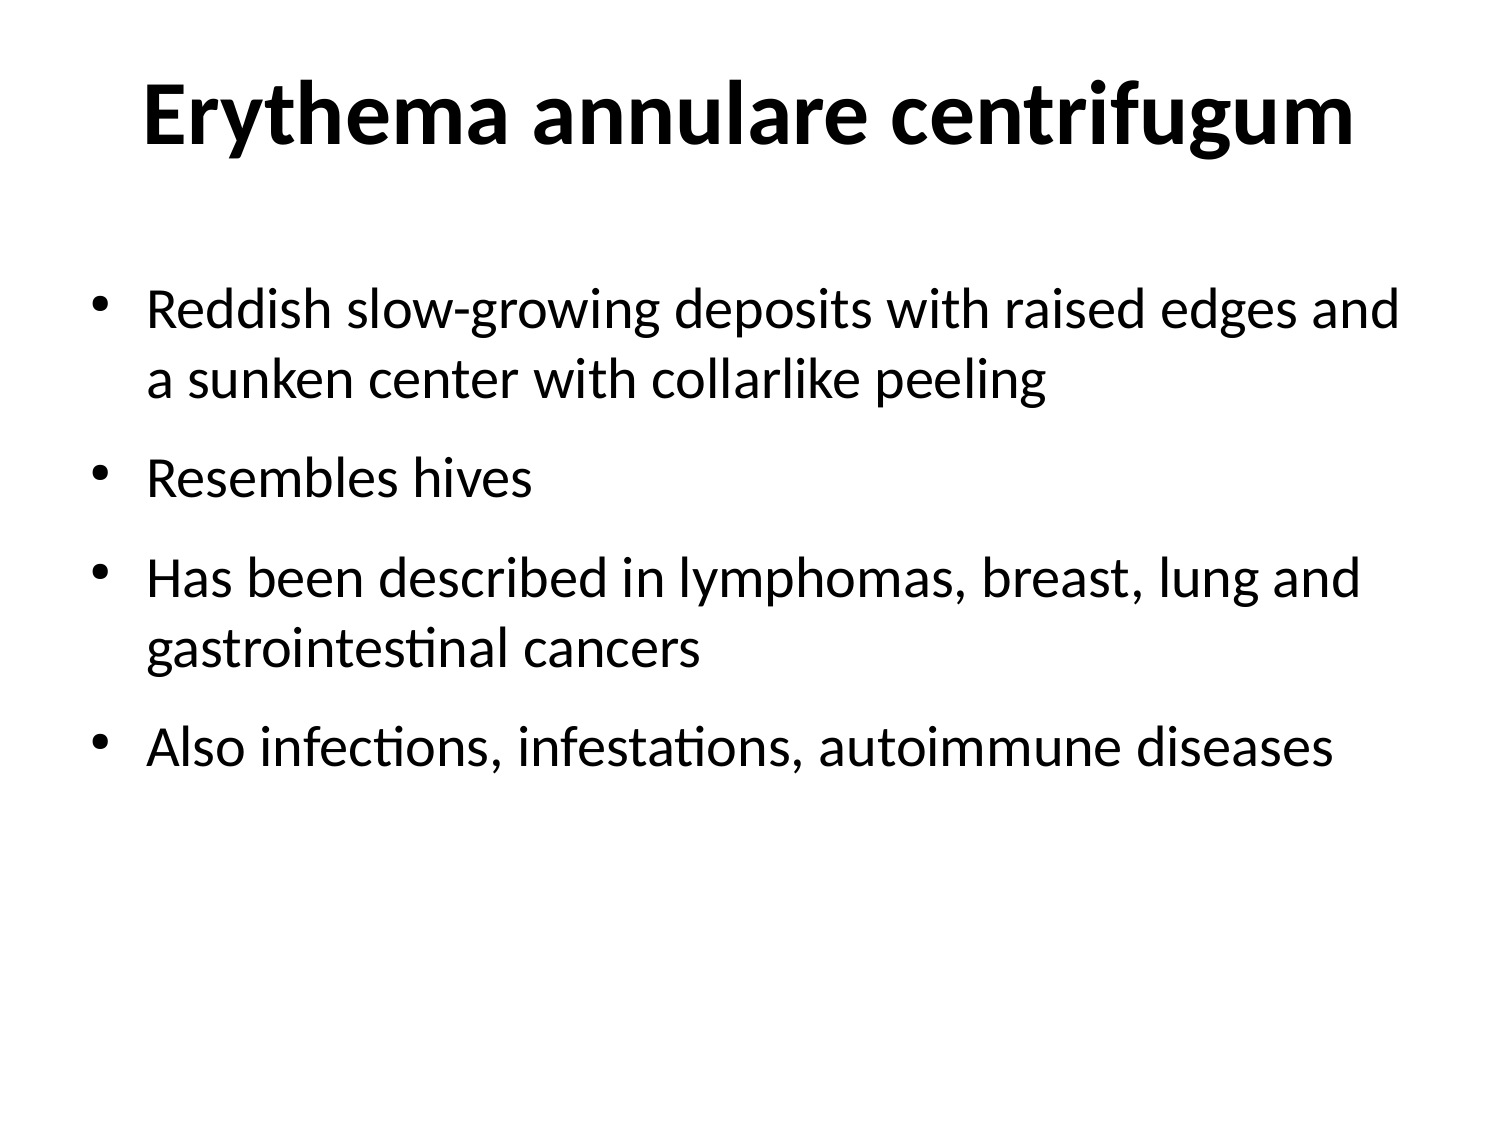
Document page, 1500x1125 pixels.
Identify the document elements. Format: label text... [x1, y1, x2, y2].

list Reddish slow-growing deposits with raised edges and a sunken center with collarlike peeling Resembles hives Has been described in lymphomas, breast, lung and gastrointestinal cancers Also infections, infestations, autoimmune diseases [75, 262, 1425, 1005]
title Erythema annulare centrifugum [75, 45, 1425, 233]
